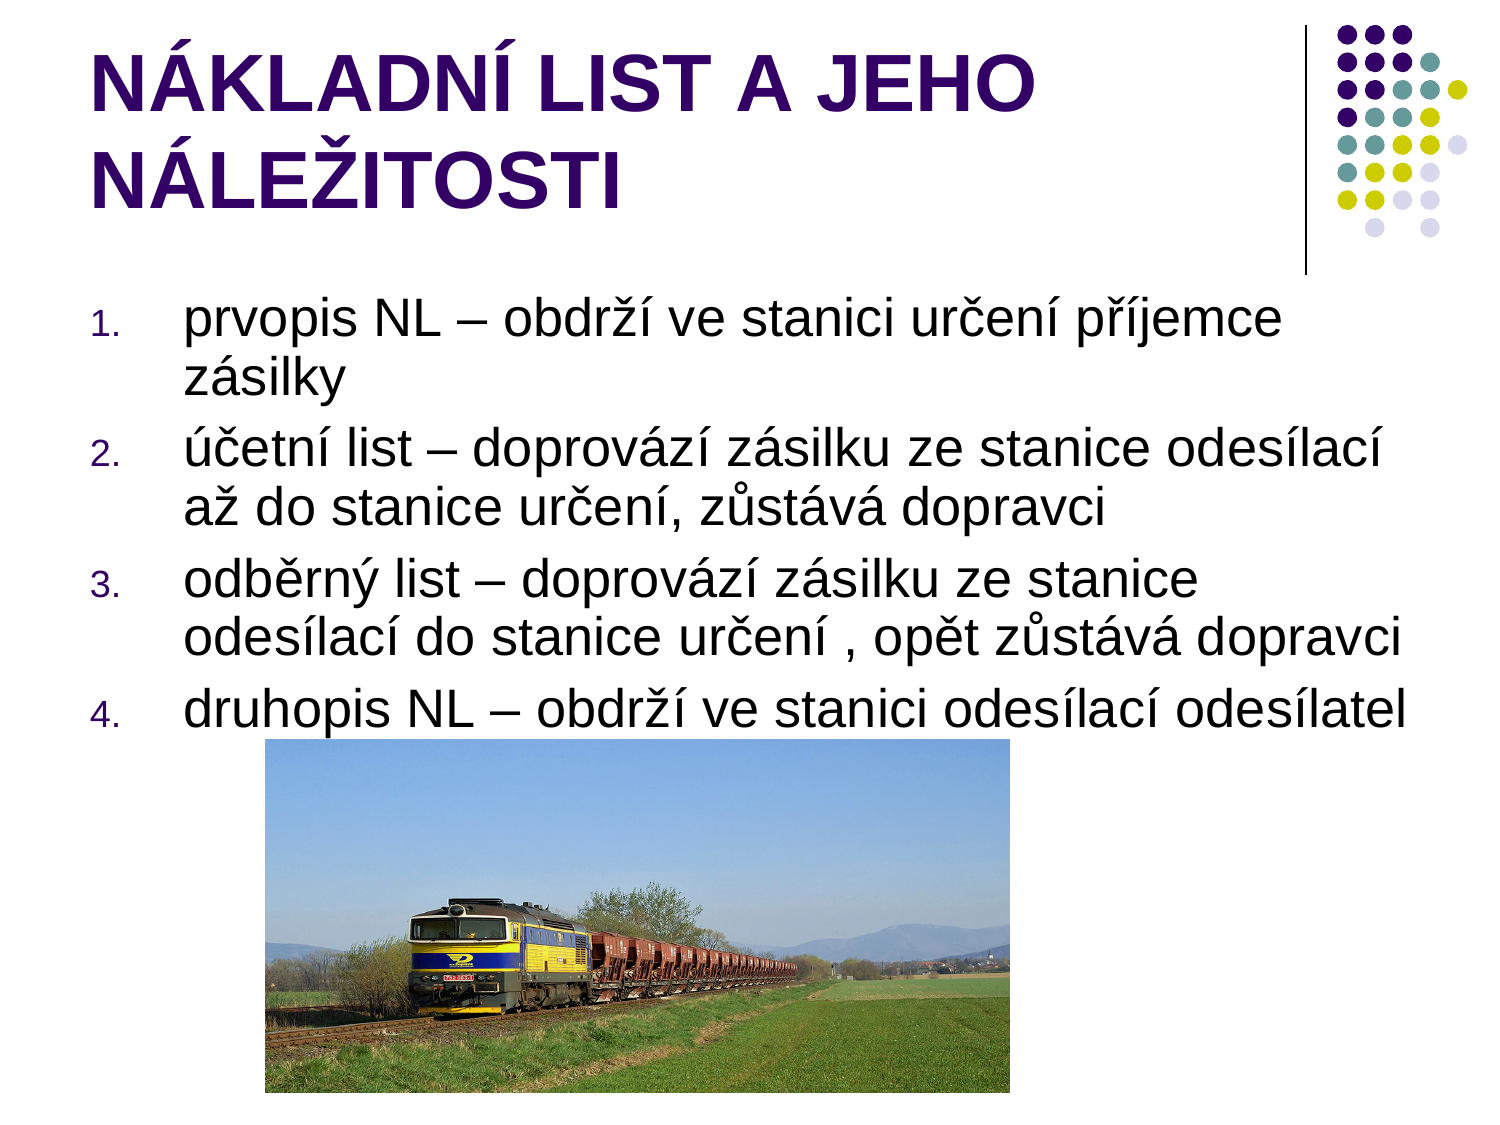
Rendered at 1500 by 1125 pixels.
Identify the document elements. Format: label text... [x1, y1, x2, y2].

picture [265, 739, 1010, 1093]
title NÁKLADNÍ LIST A JEHO NÁLEŽITOSTI [74, 20, 1313, 233]
list prvopis NL – obdrží ve stanici určení příjemce zásilky účetní list – doprovází zásilku ze stanice odesílací až do stanice určení, zůstává dopravci odběrný list – doprovází zásilku ze stanice odesílací do stanice určení , opět zůstává dopravci druhopis NL – obdrží ve stanici odesílací odesílatel [75, 282, 1426, 1006]
